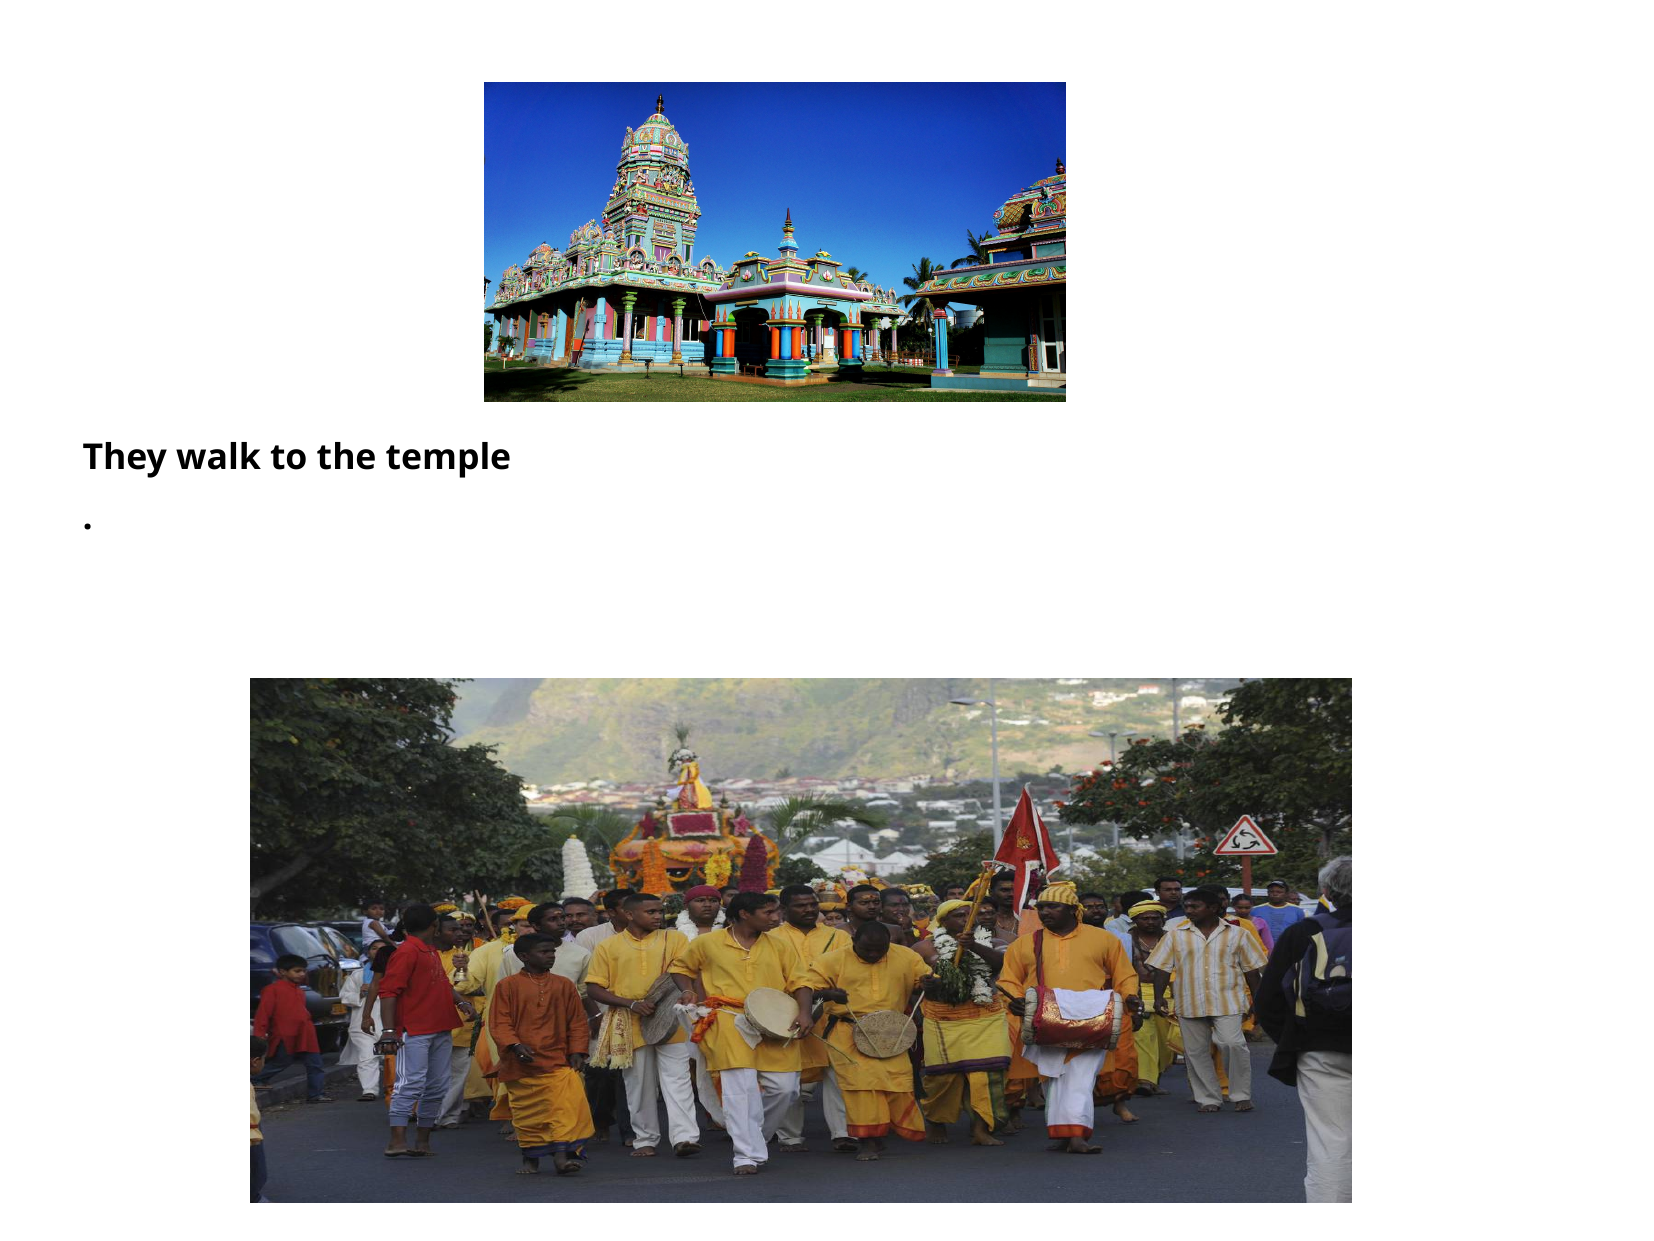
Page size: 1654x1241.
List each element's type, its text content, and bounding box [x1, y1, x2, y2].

picture [250, 678, 1352, 1203]
picture [484, 82, 1066, 402]
list They walk to the temple . [82, 433, 930, 539]
